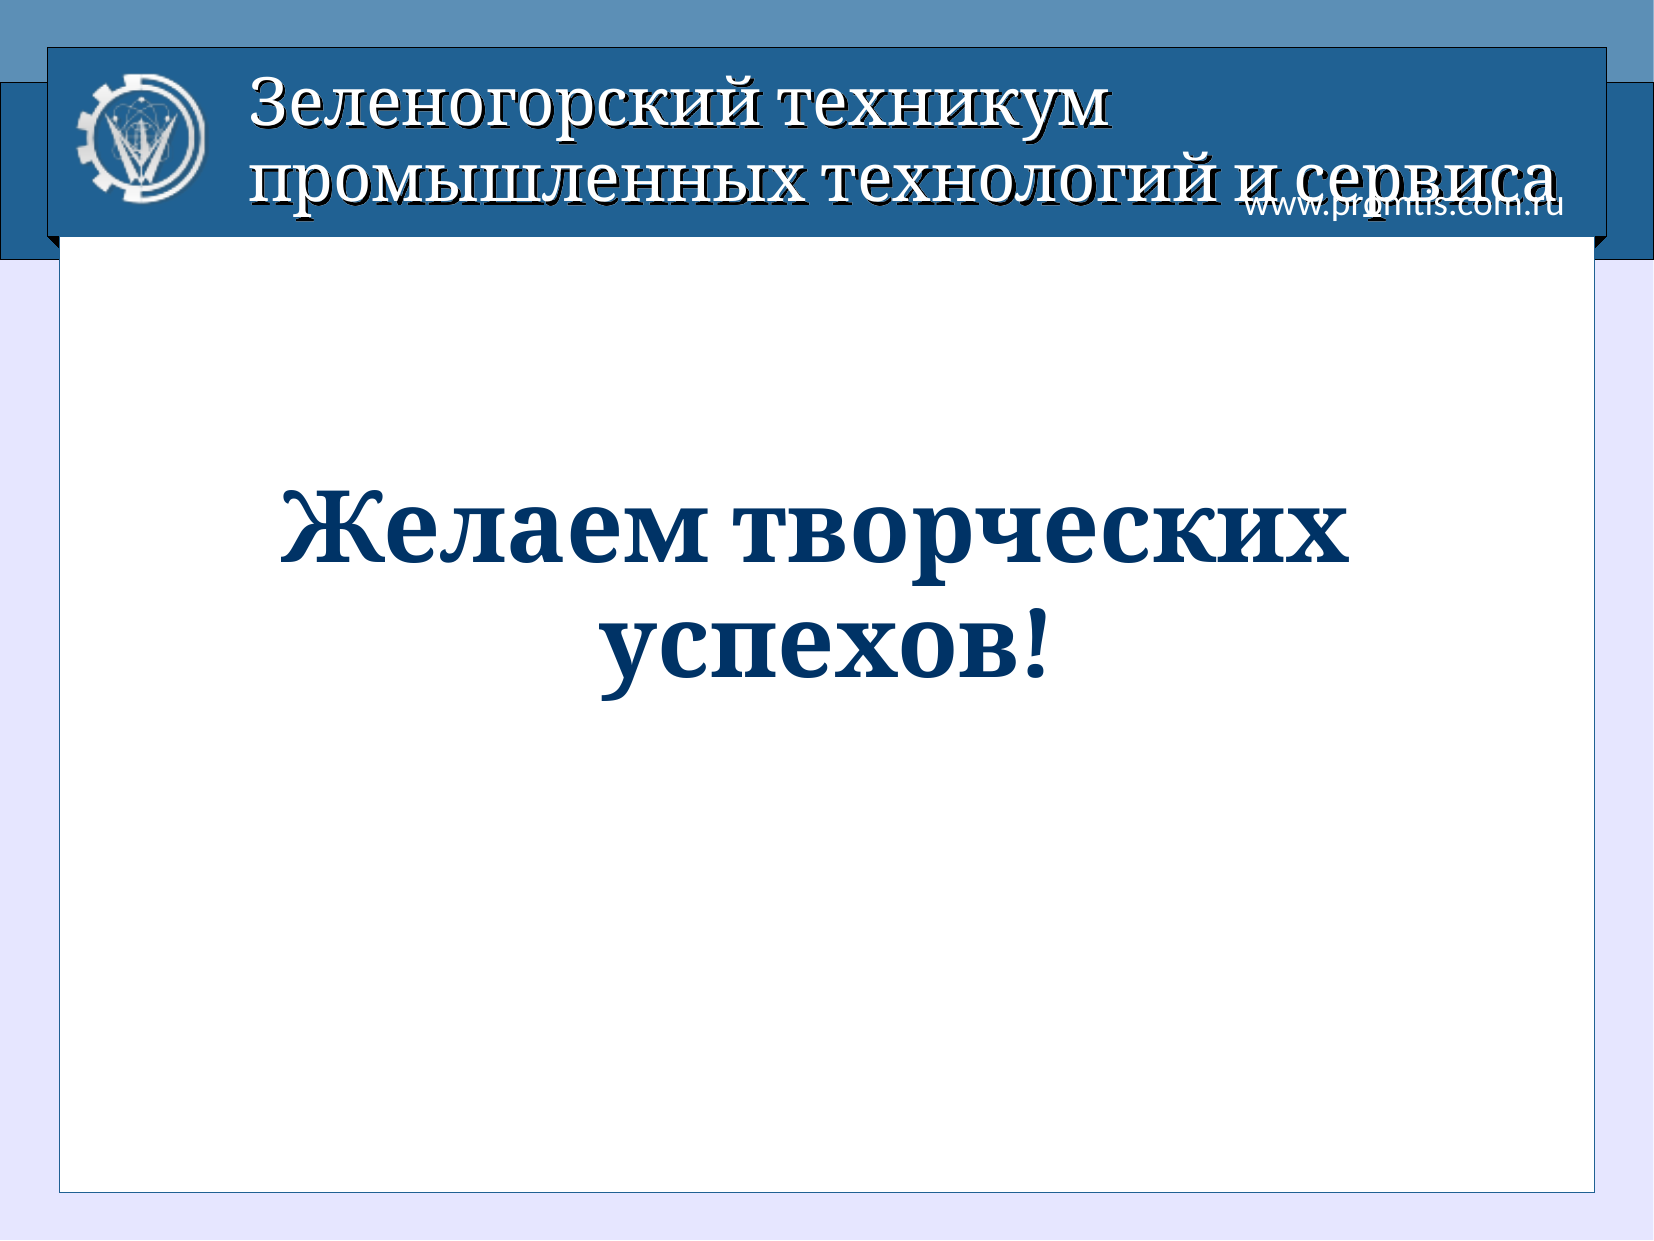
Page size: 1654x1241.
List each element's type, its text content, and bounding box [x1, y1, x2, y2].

text_box www.promtis.com.ru [1228, 179, 1581, 241]
subtitle Желаем творческих успехов! [82, 118, 1571, 973]
title Зеленогорский техникум промышленных технологий и сервиса [248, 63, 1571, 118]
